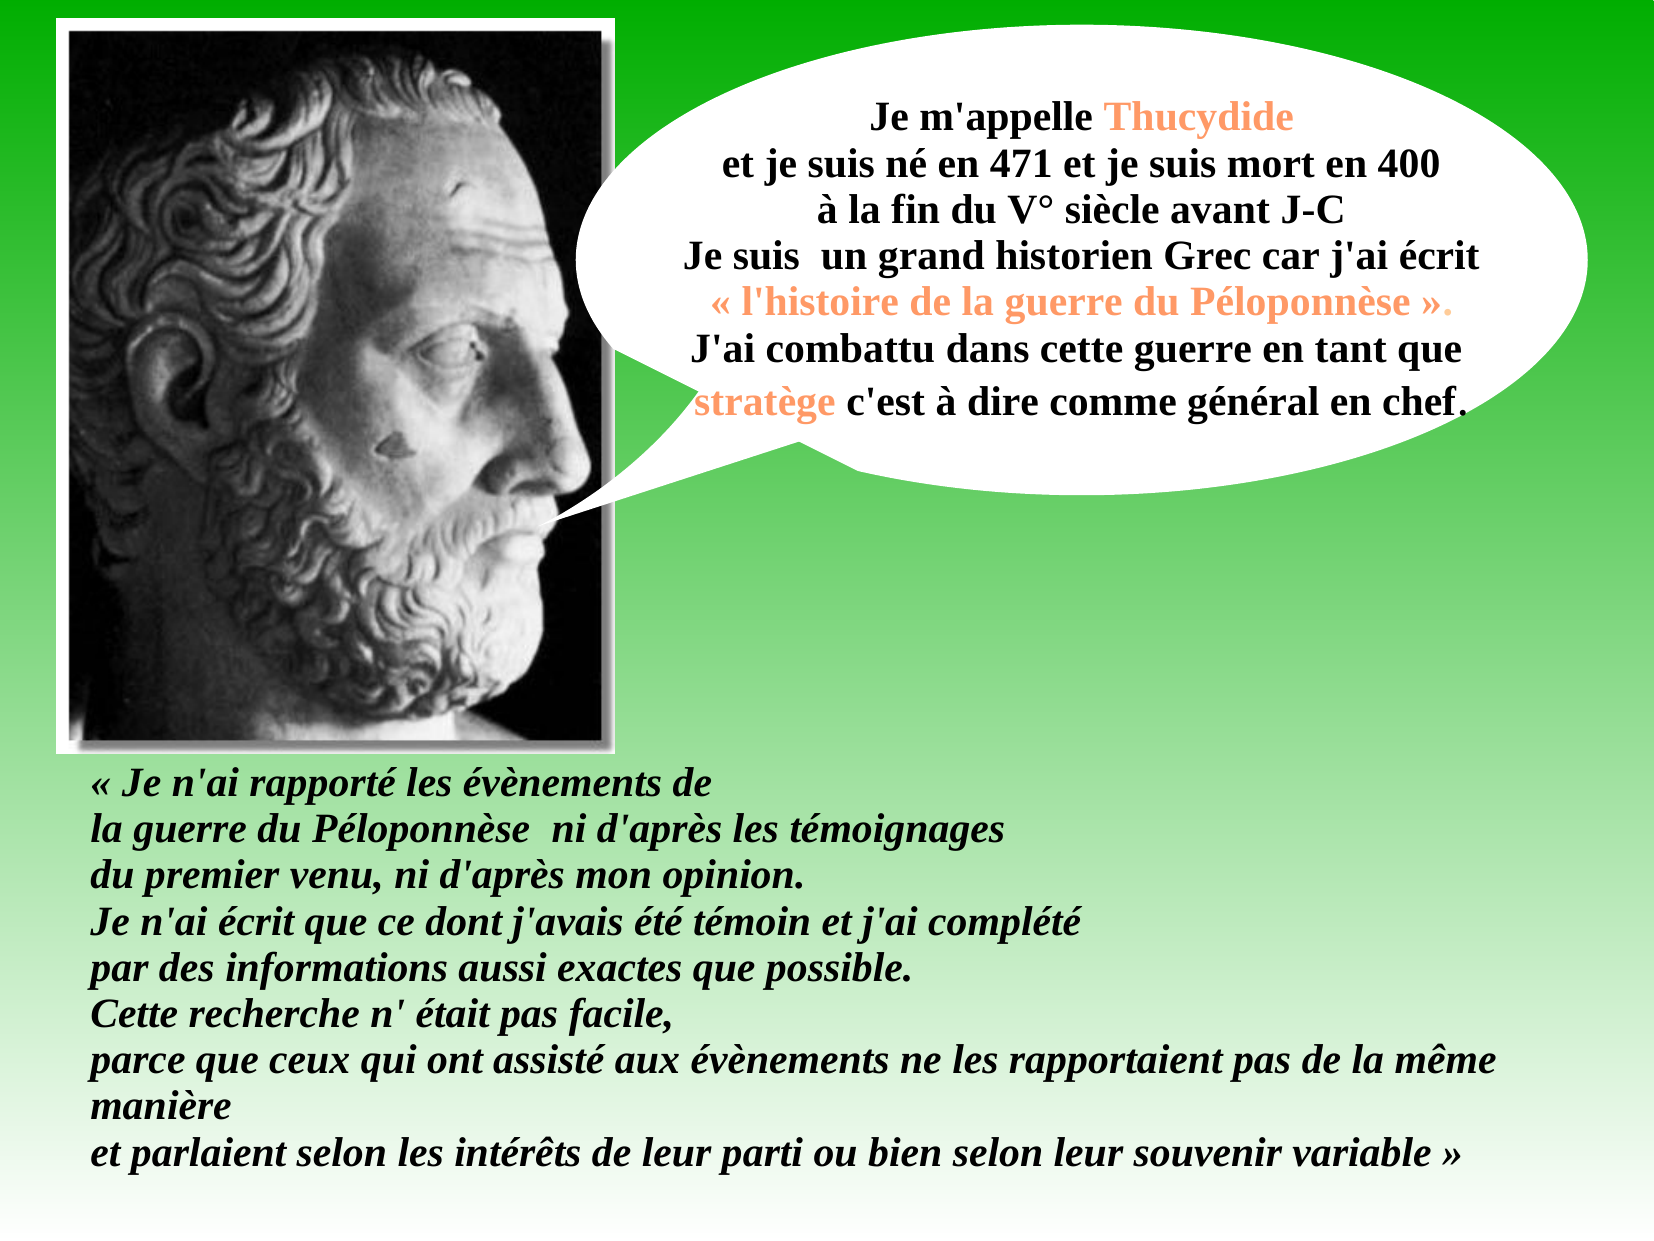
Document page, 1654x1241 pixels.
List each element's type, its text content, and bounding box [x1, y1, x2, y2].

text_box [537, 392, 798, 527]
text_box Je m'appelle Thucydide et je suis né en 471 et je suis mort en 400 à la fin du V° siècle avant J-C Je suis un grand historien Grec car j'ai écrit « l'histoire de la guerre du Péloponnèse ». J'ai combattu dans cette guerre en tant que stratège c'est à dire comme général en chef. [575, 24, 1588, 496]
picture [56, 18, 615, 754]
text_box « Je n'ai rapporté les évènements de la guerre du Péloponnèse ni d'après les témoignages du premier venu, ni d'après mon opinion. Je n'ai écrit que ce dont j'avais été témoin et j'ai complété par des informations aussi exactes que possible. Cette recherche n' était pas facile, parce que ceux qui ont assisté aux évènements ne les rapportaient pas de la même manière et parlaient selon les intérêts de leur parti ou bien selon leur souvenir variable » [90, 758, 1612, 1180]
